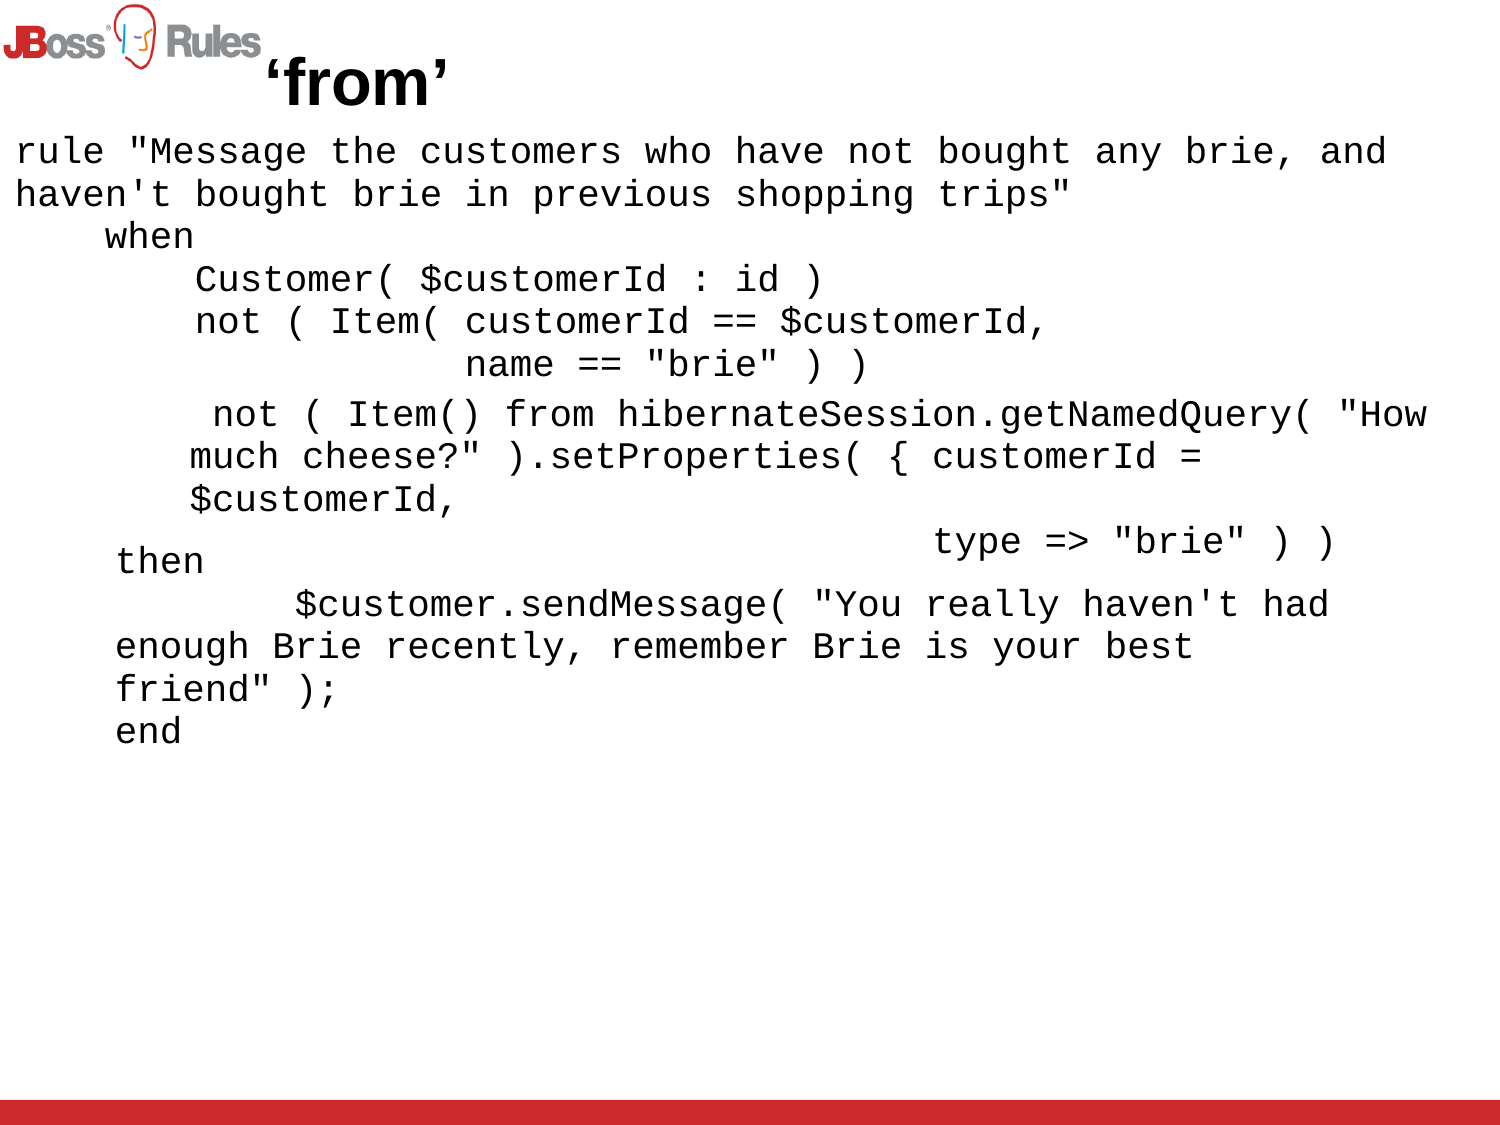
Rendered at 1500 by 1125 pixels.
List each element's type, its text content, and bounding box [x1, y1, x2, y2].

text_box then $customer.sendMessage( "You really haven't had enough Brie recently, remember Brie is your best friend" ); end [99, 534, 1450, 763]
title ‘from’ [249, 37, 1450, 124]
text_box not ( Item() from hibernateSession.getNamedQuery( "How much cheese?" ).setProperties( { customerId = $customerId, type => "brie" ) ) [174, 387, 1500, 573]
text_box rule "Message the customers who have not bought any brie, and haven't bought brie in previous shopping trips" when Customer( $customerId : id ) not ( Item( customerId == $customerId, name == "brie" ) ) [0, 124, 1475, 396]
picture [0, 0, 266, 73]
